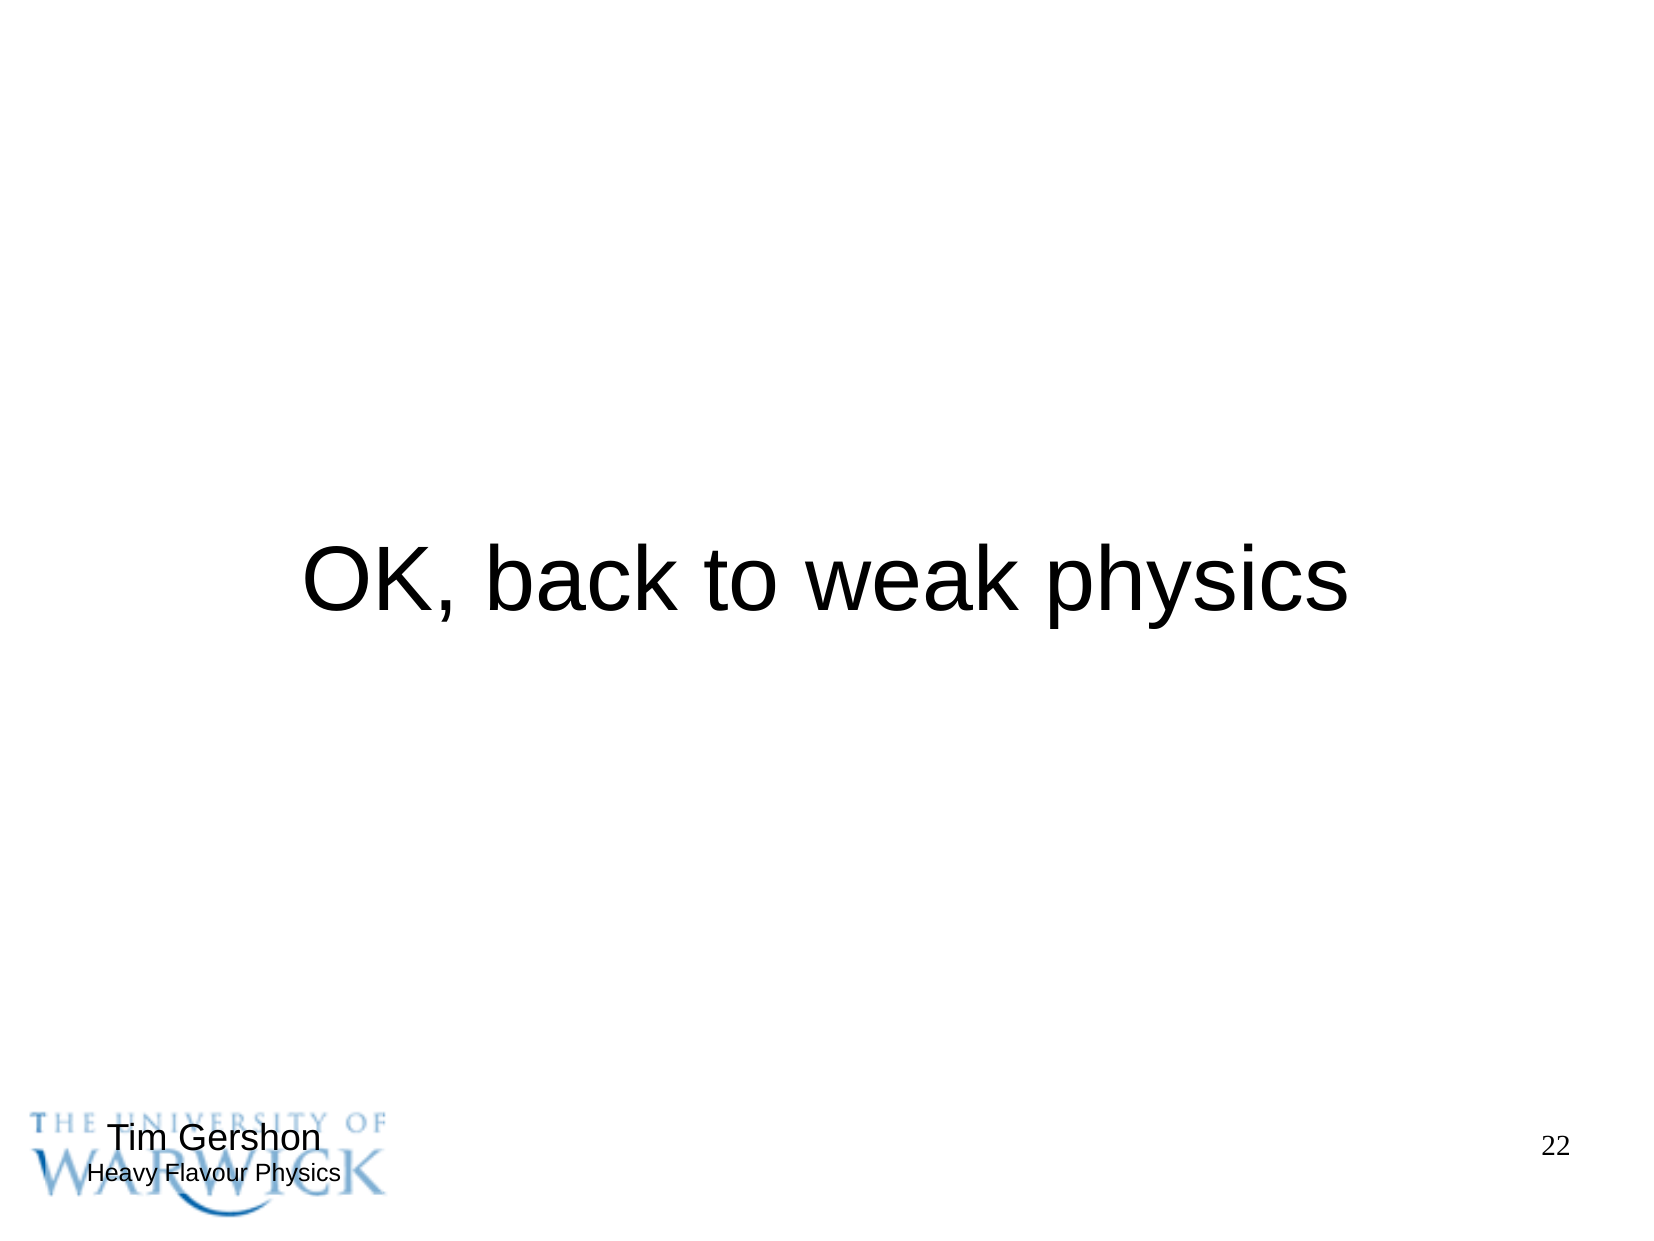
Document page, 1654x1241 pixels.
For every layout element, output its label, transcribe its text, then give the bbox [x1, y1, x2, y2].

picture [19, 1106, 406, 1232]
subtitle OK, back to weak physics [82, 56, 1571, 1102]
text_box Tim Gershon Heavy Flavour Physics [45, 1108, 383, 1194]
